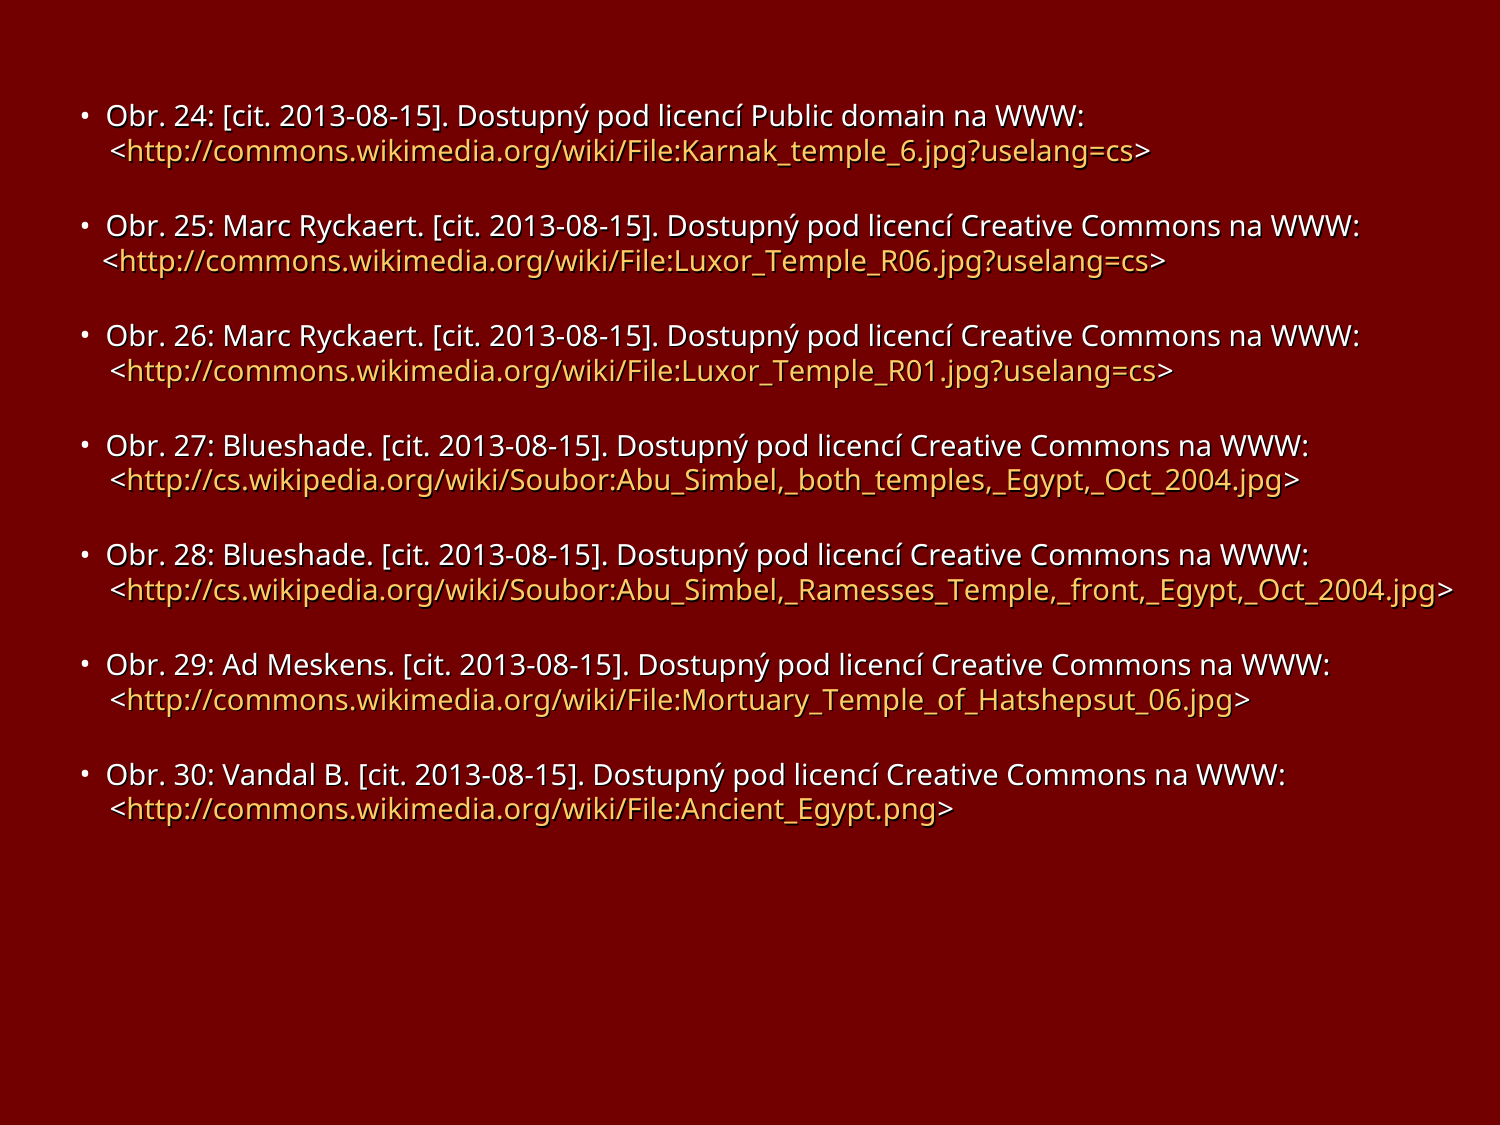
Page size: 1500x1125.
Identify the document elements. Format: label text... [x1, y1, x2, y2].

text_box Obr. 24: [cit. 2013-08-15]. Dostupný pod licencí Public domain na WWW: <http://commons.wikimedia.org/wiki/File:Karnak_temple_6.jpg?uselang=cs> Obr. 25: Marc Ryckaert. [cit. 2013-08-15]. Dostupný pod licencí Creative Commons na WWW: <http://commons.wikimedia.org/wiki/File:Luxor_Temple_R06.jpg?uselang=cs> Obr. 26: Marc Ryckaert. [cit. 2013-08-15]. Dostupný pod licencí Creative Commons na WWW: <http://commons.wikimedia.org/wiki/File:Luxor_Temple_R01.jpg?uselang=cs> Obr. 27: Blueshade. [cit. 2013-08-15]. Dostupný pod licencí Creative Commons na WWW: <http://cs.wikipedia.org/wiki/Soubor:Abu_Simbel,_both_temples,_Egypt,_Oct_2004.jpg> Obr. 28: Blueshade. [cit. 2013-08-15]. Dostupný pod licencí Creative Commons na WWW: <http://cs.wikipedia.org/wiki/Soubor:Abu_Simbel,_Ramesses_Temple,_front,_Egypt,_Oct_2004.jpg> Obr. 29: Ad Meskens. [cit. 2013-08-15]. Dostupný pod licencí Creative Commons na WWW: <http://commons.wikimedia.org/wiki/File:Mortuary_Temple_of_Hatshepsut_06.jpg> Obr. 30: Vandal B. [cit. 2013-08-15]. Dostupný pod licencí Creative Commons na WWW: <http://commons.wikimedia.org/wiki/File:Ancient_Egypt.png> [64, 90, 1483, 874]
